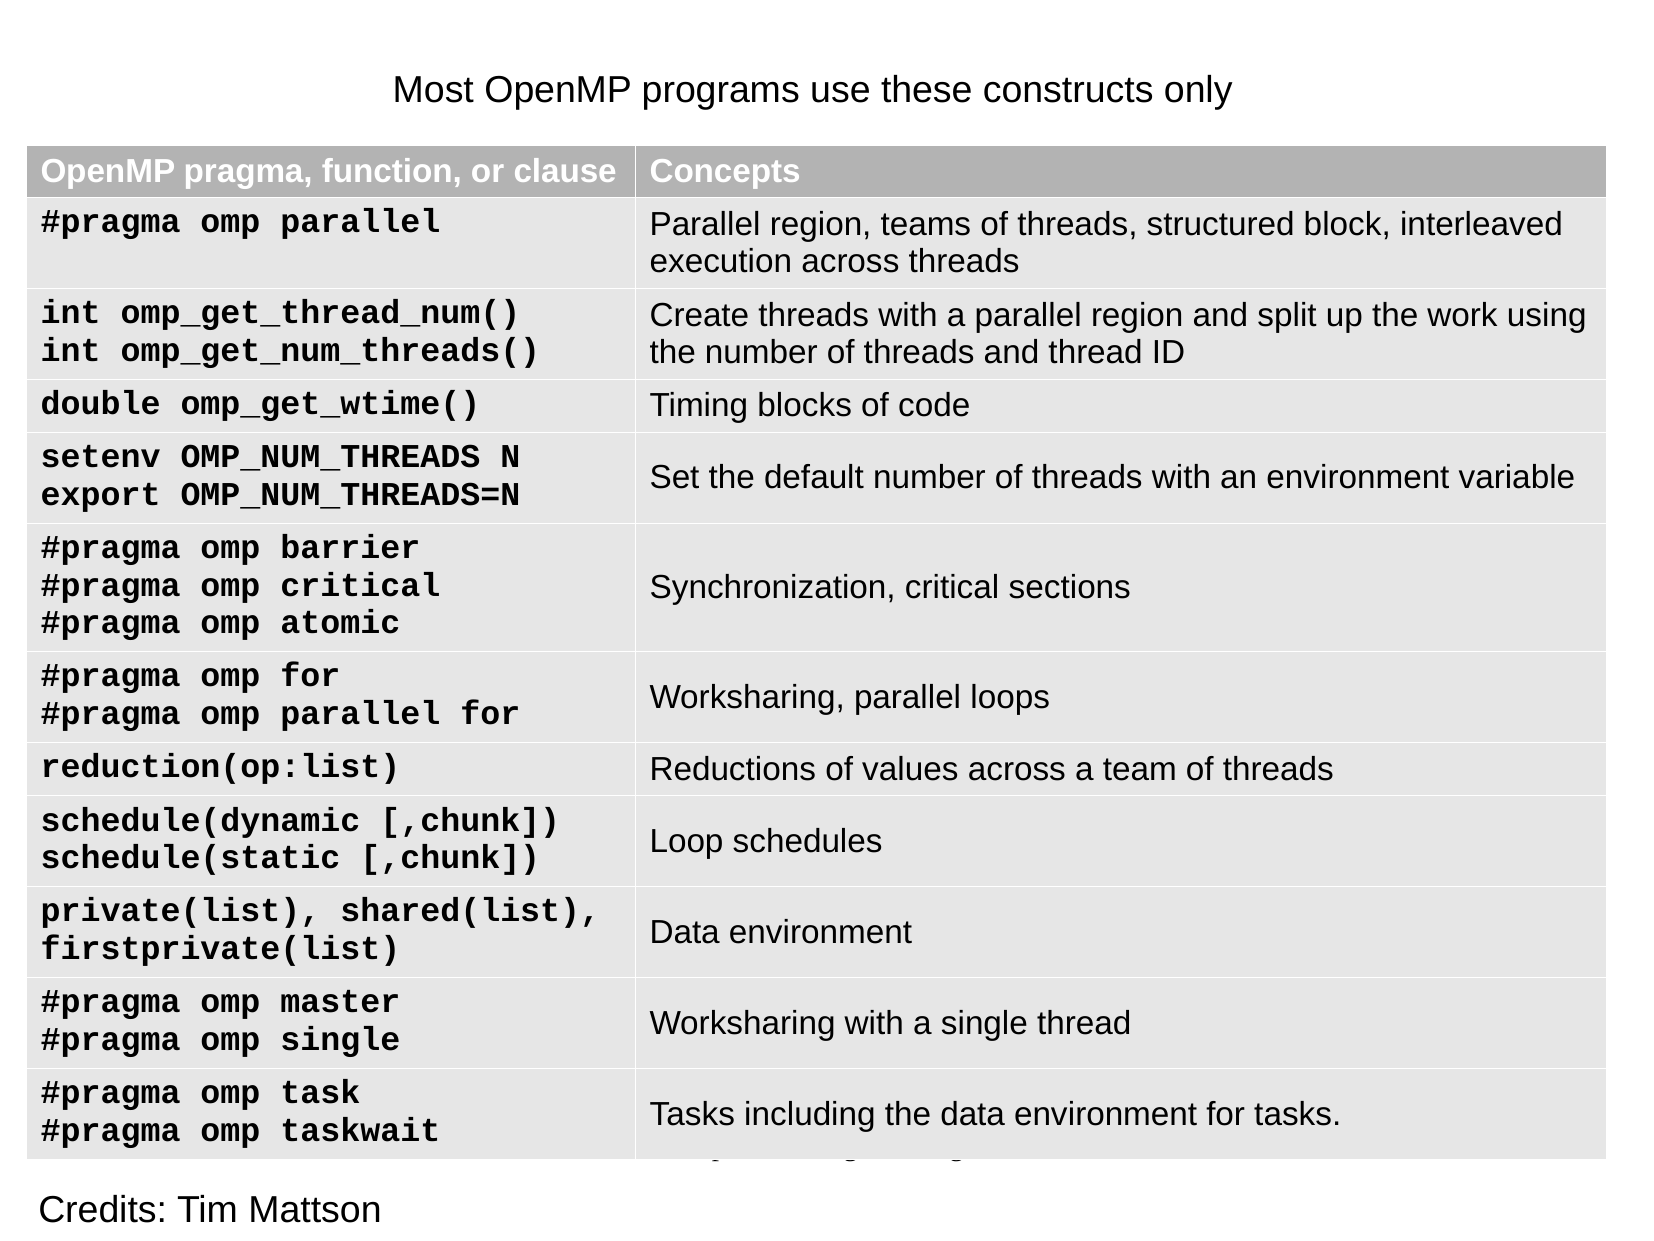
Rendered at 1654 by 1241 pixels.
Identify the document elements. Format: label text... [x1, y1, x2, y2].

table_cell Set the default number of threads with an environment variable [636, 433, 1606, 523]
table_cell Loop schedules [636, 796, 1606, 886]
table_cell #pragma omp task #pragma omp taskwait [27, 1069, 635, 1159]
table_cell #pragma omp master #pragma omp single [27, 978, 635, 1068]
table_cell Worksharing with a single thread [636, 978, 1606, 1068]
table_cell setenv OMP_NUM_THREADS N export OMP_NUM_THREADS=N [27, 433, 635, 523]
table_cell Data environment [636, 887, 1606, 977]
table_cell #pragma omp for #pragma omp parallel for [27, 652, 635, 742]
table_cell Create threads with a parallel region and split up the work using the number of threads and thread ID [636, 289, 1606, 379]
text_box Most OpenMP programs use these constructs only [377, 61, 1252, 119]
table_cell Synchronization, critical sections [636, 524, 1606, 651]
table_cell reduction(op:list) [27, 743, 635, 795]
table_cell #pragma omp barrier #pragma omp critical #pragma omp atomic [27, 524, 635, 651]
table_cell Parallel region, teams of threads, structured block, interleaved execution across threads [636, 198, 1606, 288]
table_cell Worksharing, parallel loops [636, 652, 1606, 742]
table_cell private(list), shared(list), firstprivate(list) [27, 887, 635, 977]
table_cell schedule(dynamic [,chunk]) schedule(static [,chunk]) [27, 796, 635, 886]
table_cell double omp_get_wtime() [27, 380, 635, 432]
table_cell int omp_get_thread_num() int omp_get_num_threads() [27, 289, 635, 379]
table_header OpenMP pragma, function, or clause [27, 146, 635, 197]
table_cell #pragma omp parallel [27, 198, 635, 288]
table_cell Timing blocks of code [636, 380, 1606, 432]
table_cell Tasks including the data environment for tasks. [636, 1069, 1606, 1159]
text_box Credits: Tim Mattson [23, 1181, 402, 1238]
table_header Concepts [636, 146, 1606, 197]
table_cell Reductions of values across a team of threads [636, 743, 1606, 795]
